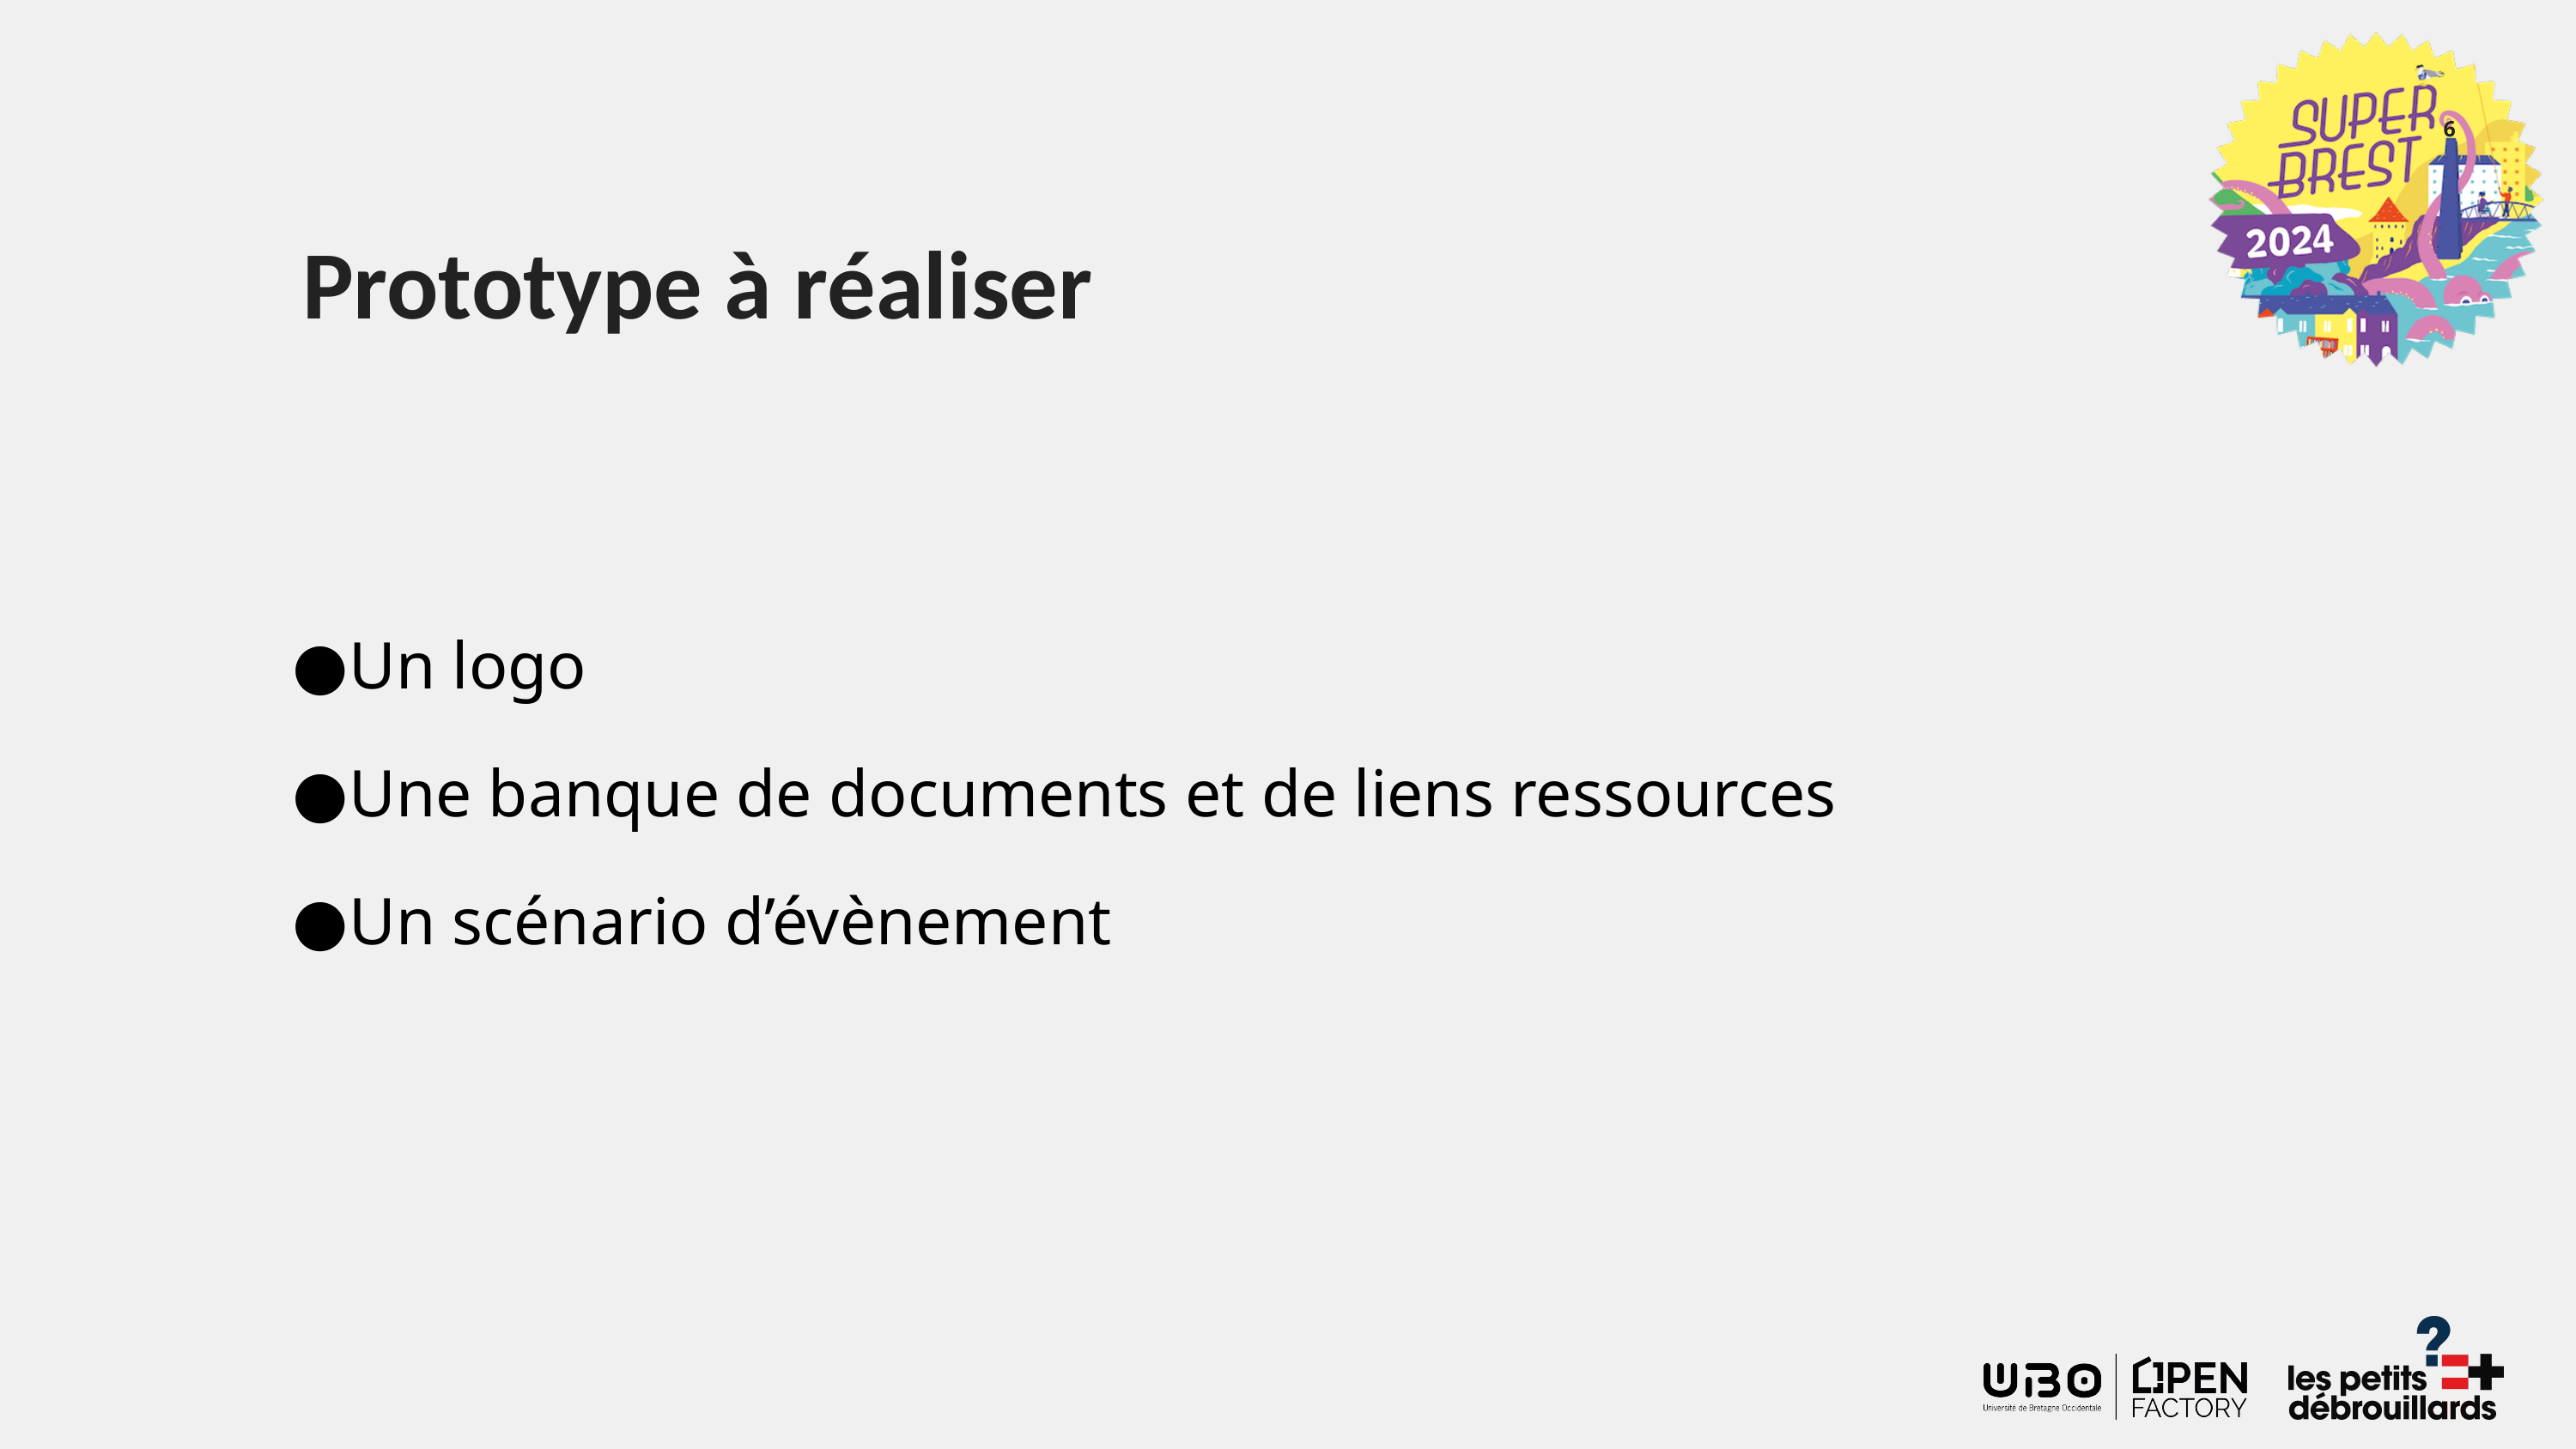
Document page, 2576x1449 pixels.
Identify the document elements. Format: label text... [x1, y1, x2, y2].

title Prototype à réaliser [302, 217, 1770, 434]
list Un logo Une banque de documents et de liens ressources Un scénario d’évènement [275, 624, 2188, 903]
slide_number <numéro> [2307, 93, 2456, 145]
picture [2288, 1316, 2504, 1420]
picture [2176, 0, 2576, 400]
picture [1984, 1354, 2247, 1420]
